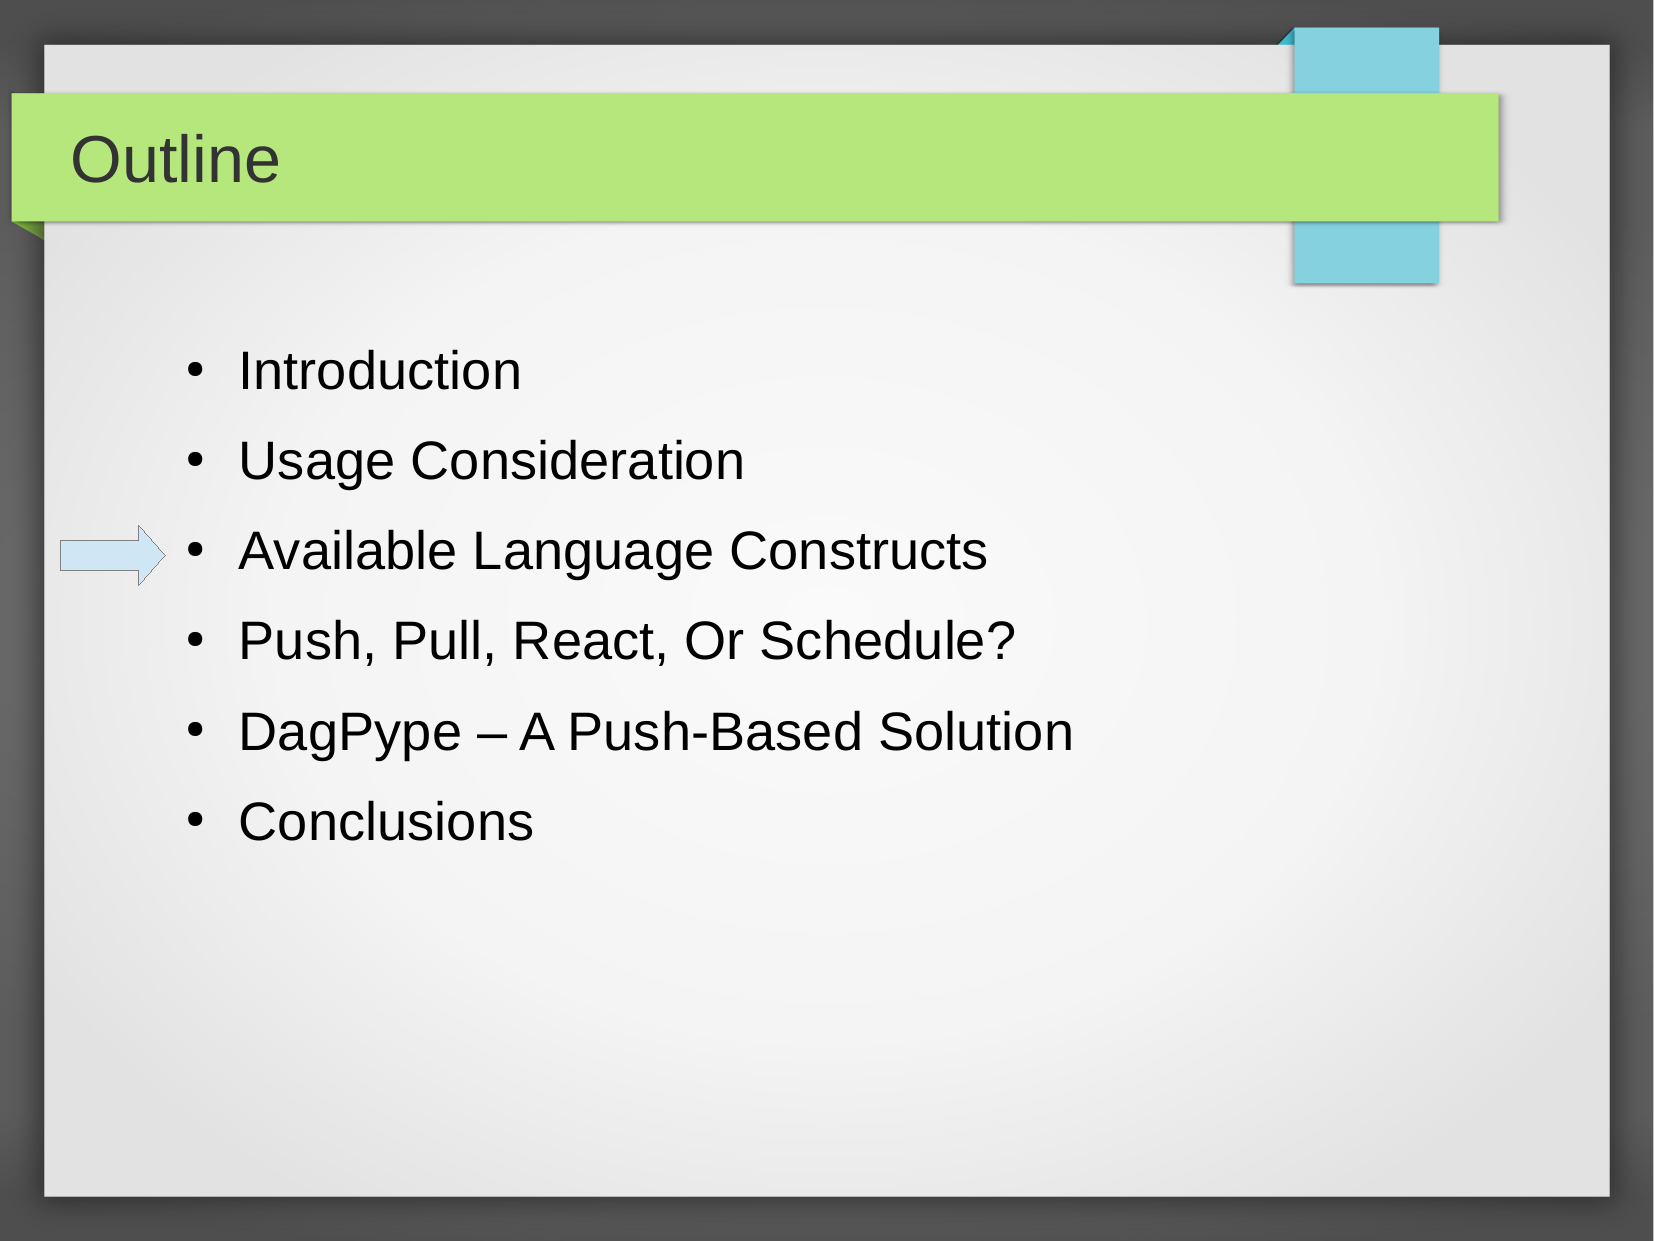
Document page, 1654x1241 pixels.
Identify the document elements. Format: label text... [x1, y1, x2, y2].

text_box [60, 525, 166, 586]
list Introduction Usage Consideration Available Language Constructs Push, Pull, React, Or Schedule? DagPype – A Push-Based Solution Conclusions [167, 340, 1623, 1060]
picture [0, 0, 1654, 1241]
title Outline [70, 106, 1229, 213]
